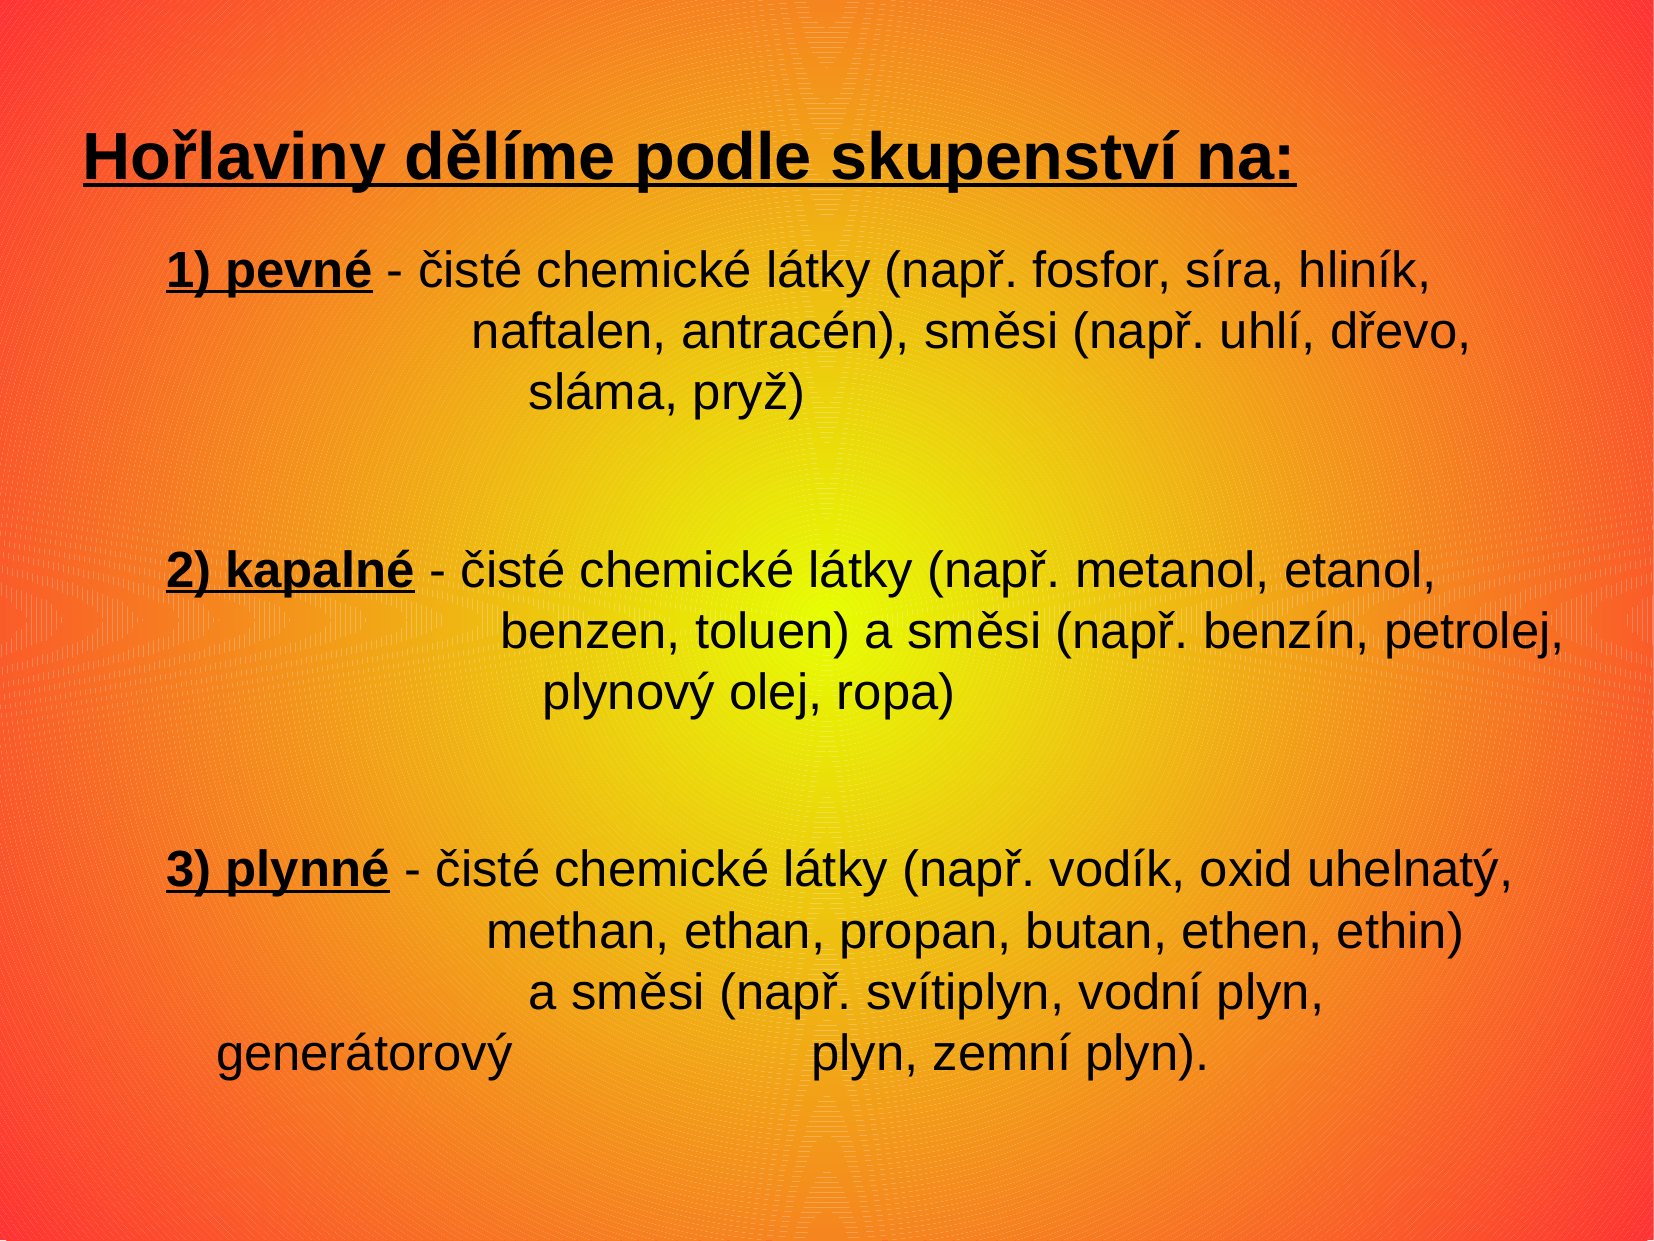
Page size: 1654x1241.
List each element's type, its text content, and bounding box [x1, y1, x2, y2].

title Hořlaviny dělíme podle skupenství na: [82, 49, 1571, 236]
list 1) pevné - čisté chemické látky (např. fosfor, síra, hliník, naftalen, antracén), směsi (např. uhlí, dřevo, sláma, pryž) 2) kapalné - čisté chemické látky (např. metanol, etanol, benzen, toluen) a směsi (např. benzín, petrolej, plynový olej, ropa) 3) plynné - čisté chemické látky (např. vodík, oxid uhelnatý, methan, ethan, propan, butan, ethen, ethin) a směsi (např. svítiplyn, vodní plyn, generátorový plyn, zemní plyn). [82, 236, 1571, 1086]
